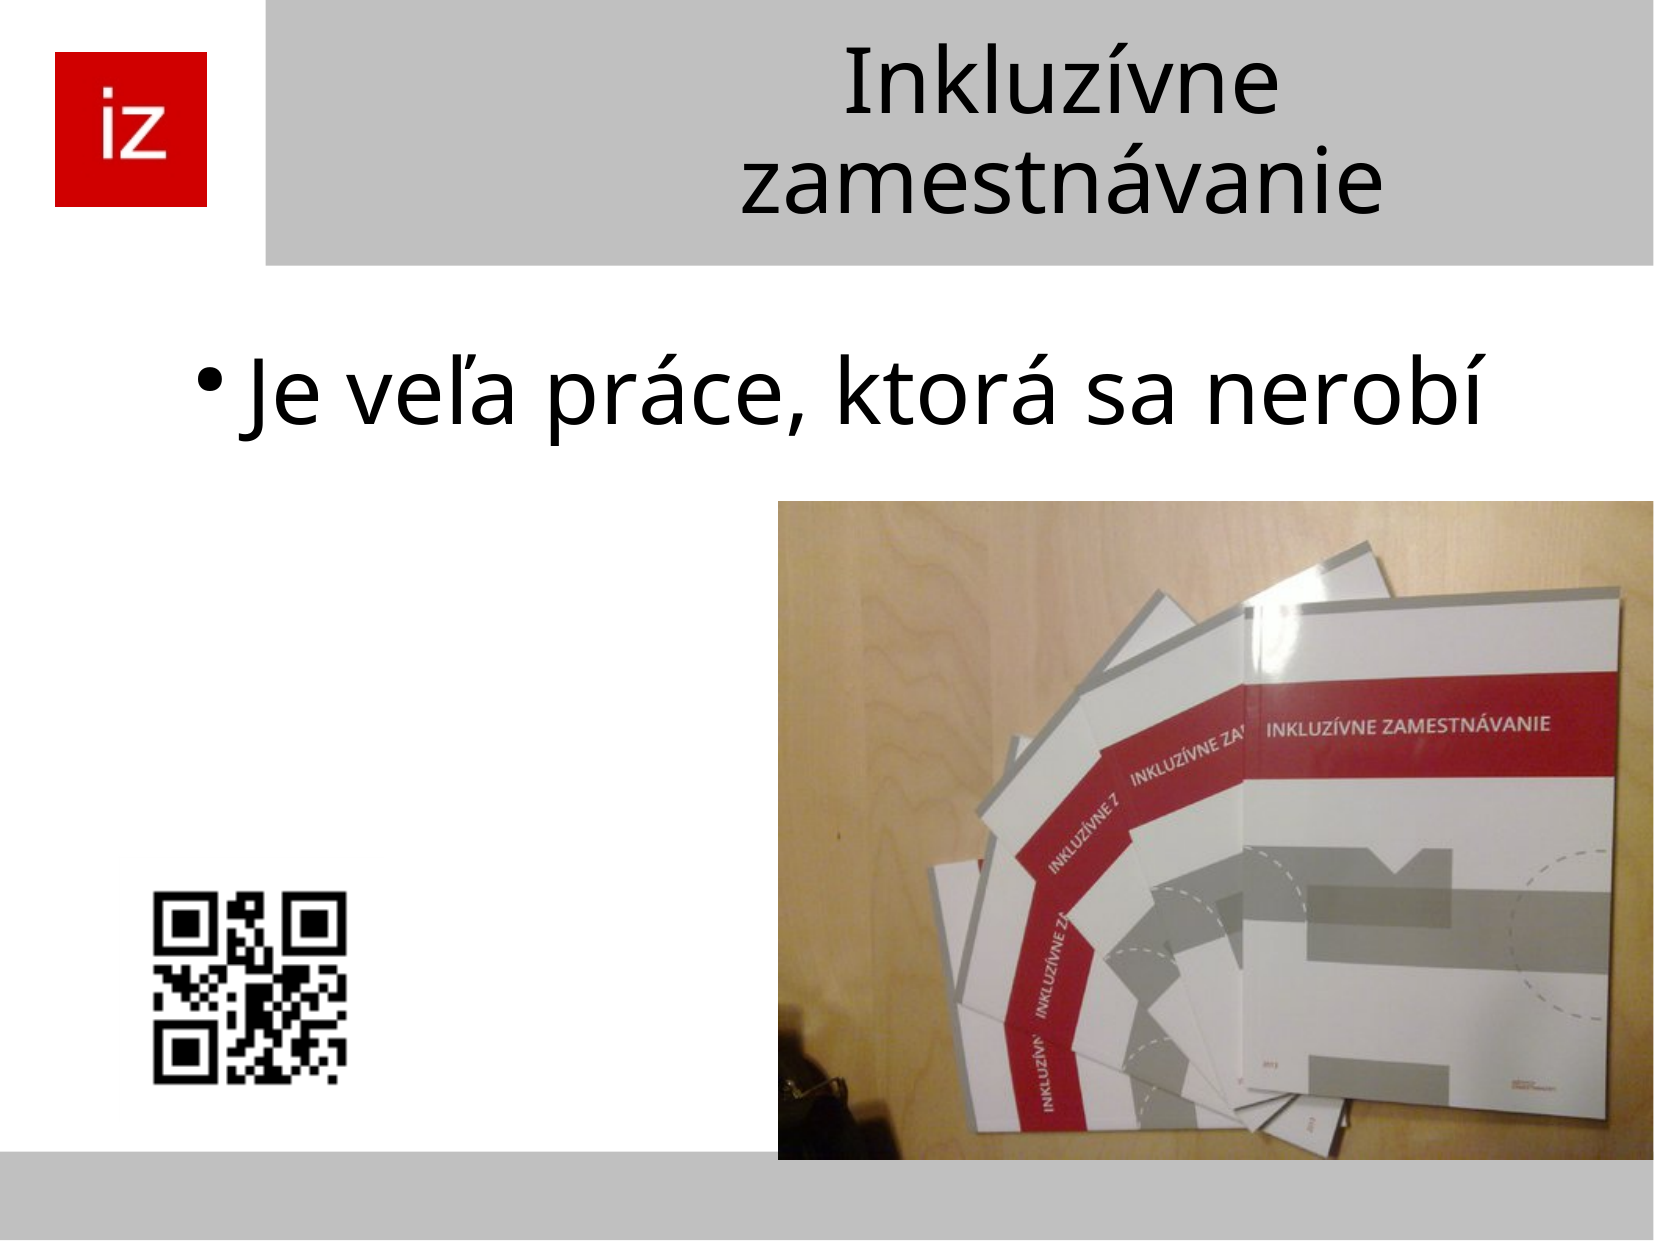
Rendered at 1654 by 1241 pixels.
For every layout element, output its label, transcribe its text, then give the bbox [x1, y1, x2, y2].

title Inkluzívne zamestnávanie [561, 29, 1565, 237]
picture [118, 856, 384, 1122]
picture [778, 501, 1654, 1160]
picture [55, 52, 207, 207]
list Je veľa práce, ktorá sa nerobí [121, 344, 1533, 1126]
